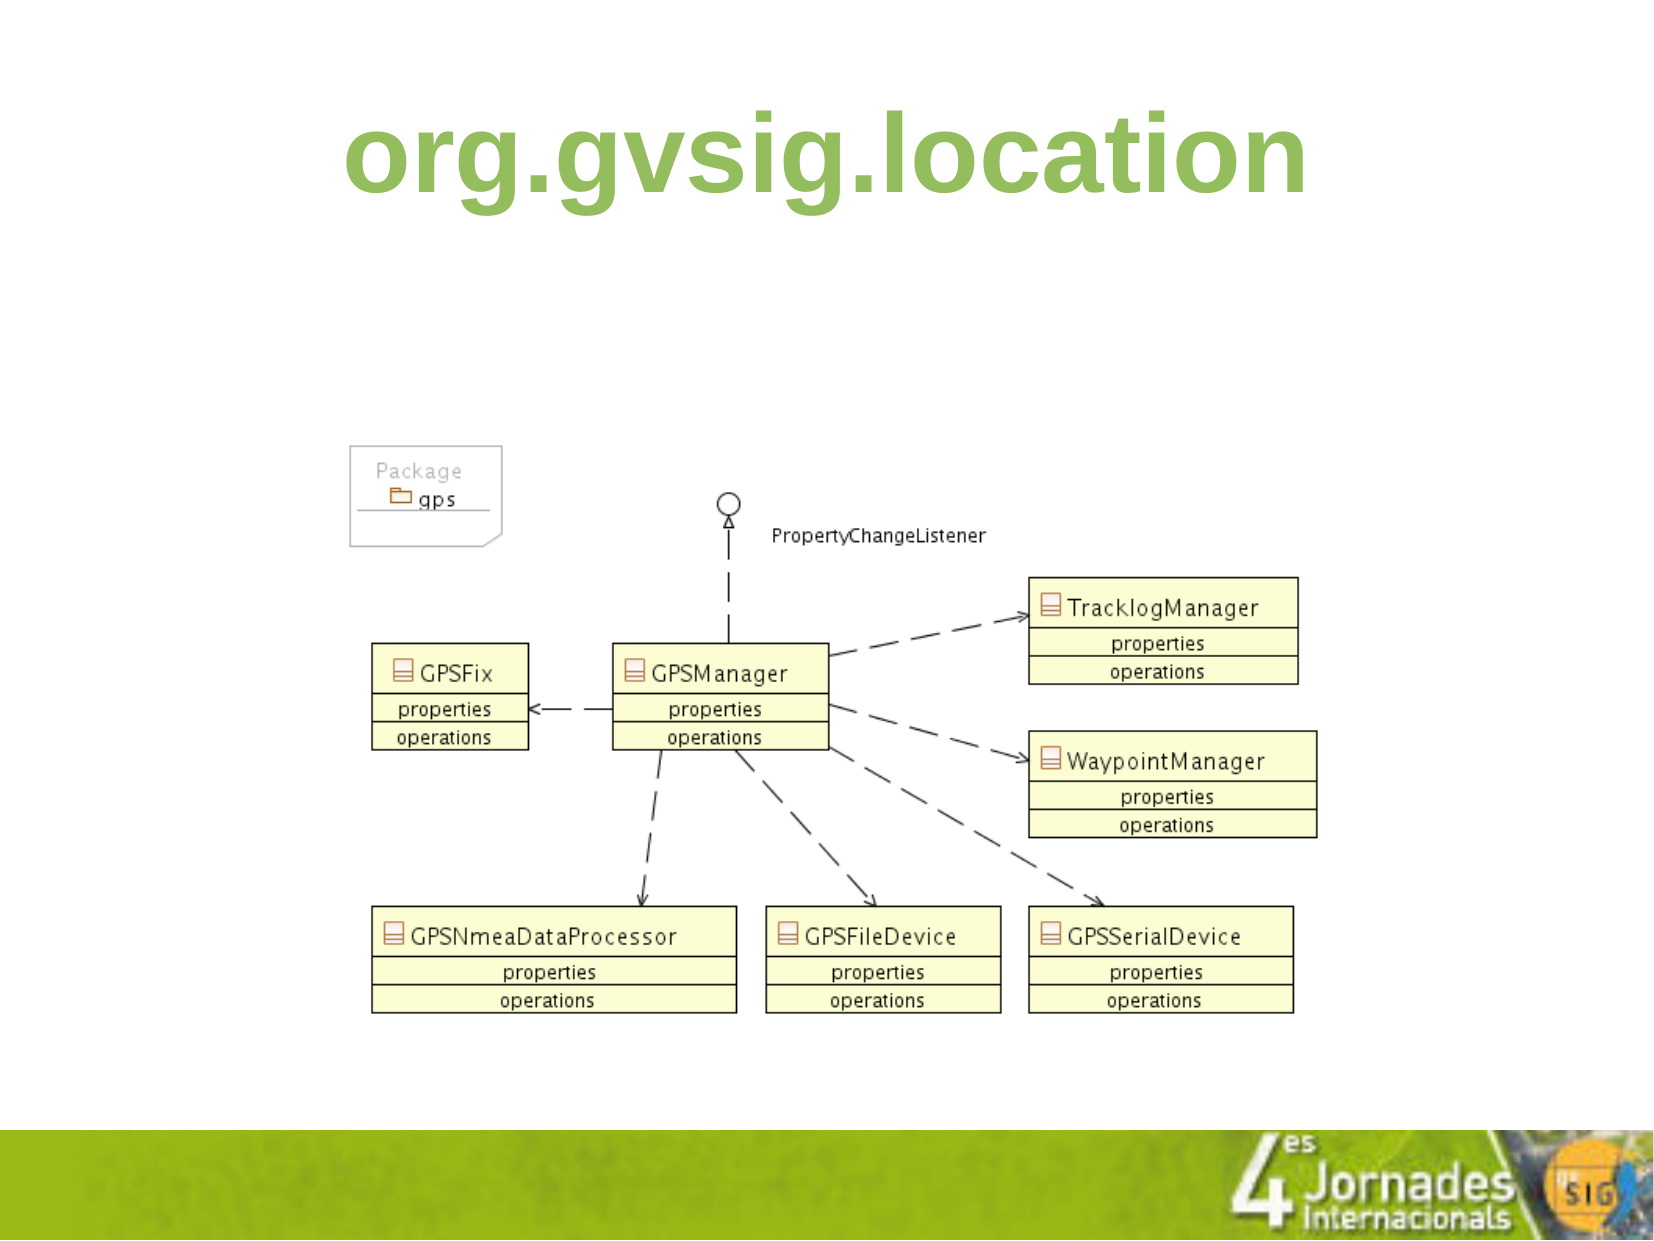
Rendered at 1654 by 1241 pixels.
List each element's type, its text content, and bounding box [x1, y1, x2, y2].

picture [334, 430, 1332, 1028]
picture [0, 1130, 1654, 1240]
title org.gvsig.location [82, 49, 1571, 257]
